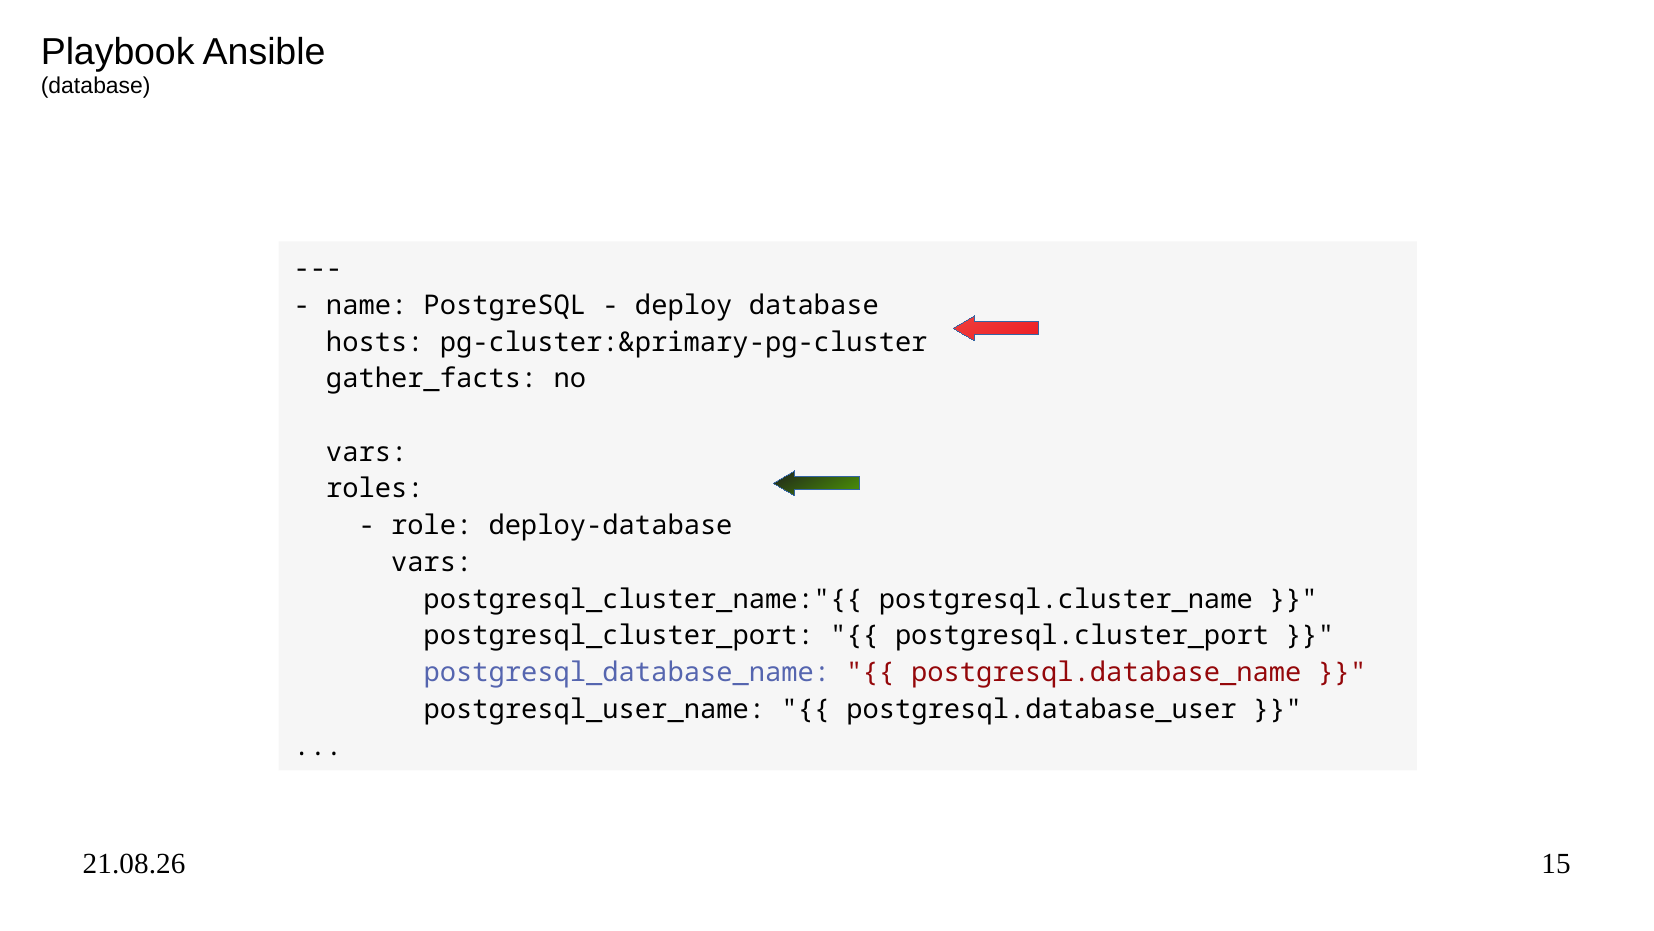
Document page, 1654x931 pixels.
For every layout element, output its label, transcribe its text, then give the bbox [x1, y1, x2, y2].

text_box --- - name: PostgreSQL - deploy database hosts: pg-cluster:&primary-pg-cluster gather_facts: no vars: roles: - role: deploy-database vars: postgresql_cluster_name:"{{ postgresql.cluster_name }}" postgresql_cluster_port: "{{ postgresql.cluster_port }}" postgresql_database_name: "{{ postgresql.database_name }}" postgresql_user_name: "{{ postgresql.database_user }}" ... [278, 241, 1417, 694]
text_box [773, 470, 860, 496]
text_box Playbook Ansible (database) [26, 22, 393, 131]
text_box [953, 315, 1039, 341]
